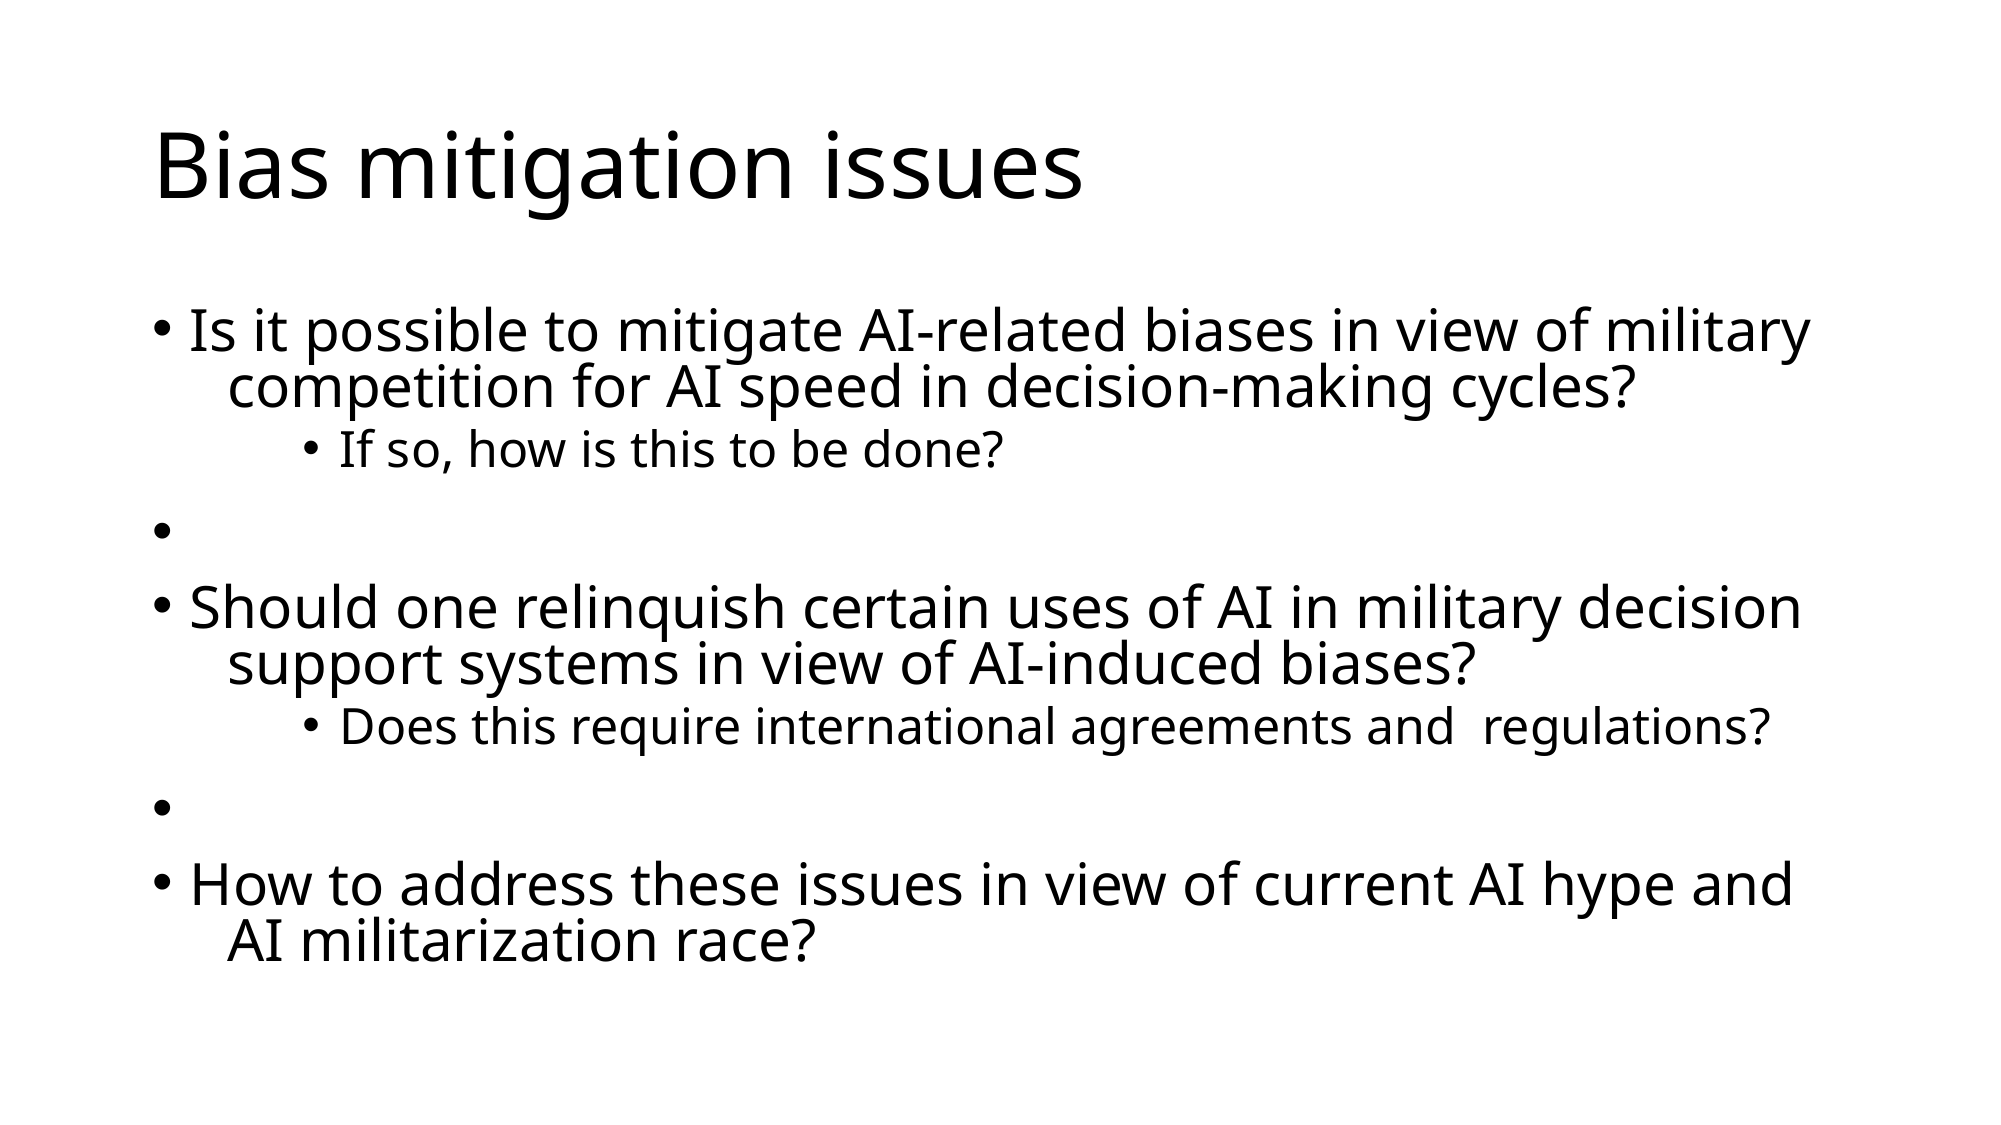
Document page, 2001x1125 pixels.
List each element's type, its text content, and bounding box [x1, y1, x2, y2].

list Is it possible to mitigate AI-related biases in view of military competition for AI speed in decision-making cycles? If so, how is this to be done? Should one relinquish certain uses of AI in military decision support systems in view of AI-induced biases? Does this require international agreements and regulations? How to address these issues in view of current AI hype and AI militarization race? [137, 299, 1863, 1014]
title Bias mitigation issues [137, 59, 1863, 278]
